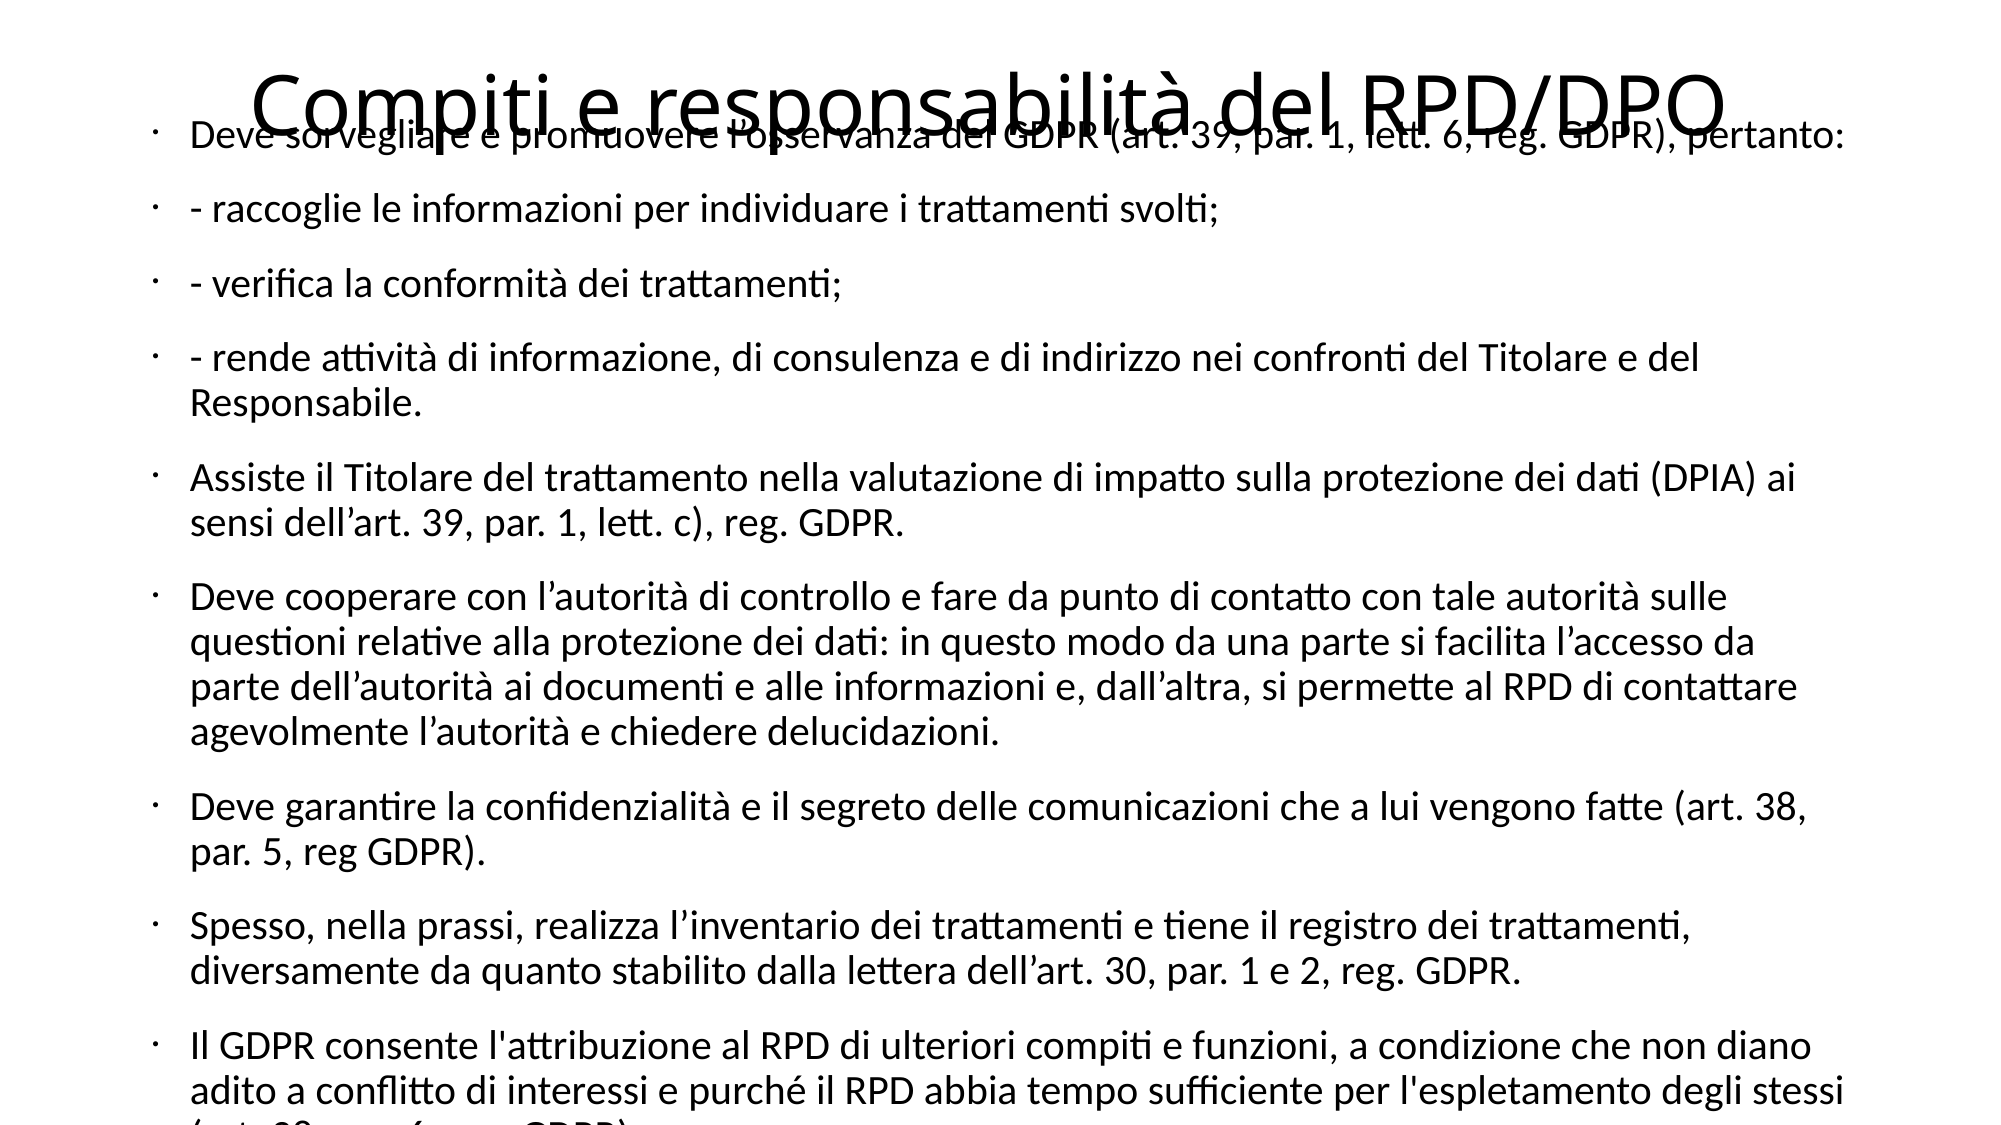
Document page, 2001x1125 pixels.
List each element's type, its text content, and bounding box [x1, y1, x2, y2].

list Deve sorvegliare e promuovere l’osservanza del GDPR (art. 39, par. 1, lett. 6, reg. GDPR), pertanto: - raccoglie le informazioni per individuare i trattamenti svolti; - verifica la conformità dei trattamenti; - rende attività di informazione, di consulenza e di indirizzo nei confronti del Titolare e del Responsabile. Assiste il Titolare del trattamento nella valutazione di impatto sulla protezione dei dati (DPIA) ai sensi dell’art. 39, par. 1, lett. c), reg. GDPR. Deve cooperare con l’autorità di controllo e fare da punto di contatto con tale autorità sulle questioni relative alla protezione dei dati: in questo modo da una parte si facilita l’accesso da parte dell’autorità ai documenti e alle informazioni e, dall’altra, si permette al RPD di contattare agevolmente l’autorità e chiedere delucidazioni. Deve garantire la confidenzialità e il segreto delle comunicazioni che a lui vengono fatte (art. 38, par. 5, reg GDPR). Spesso, nella prassi, realizza l’inventario dei trattamenti e tiene il registro dei trattamenti, diversamente da quanto stabilito dalla lettera dell’art. 30, par. 1 e 2, reg. GDPR. Il GDPR consente l'attribuzione al RPD di ulteriori compiti e funzioni, a condizione che non diano adito a conflitto di interessi e purché il RPD abbia tempo sufficiente per l'espletamento degli stessi (art. 38, par. 6, reg. GDPR). [137, 104, 1863, 950]
title Compiti e responsabilità del RPD/DPO [234, 55, 1960, 155]
